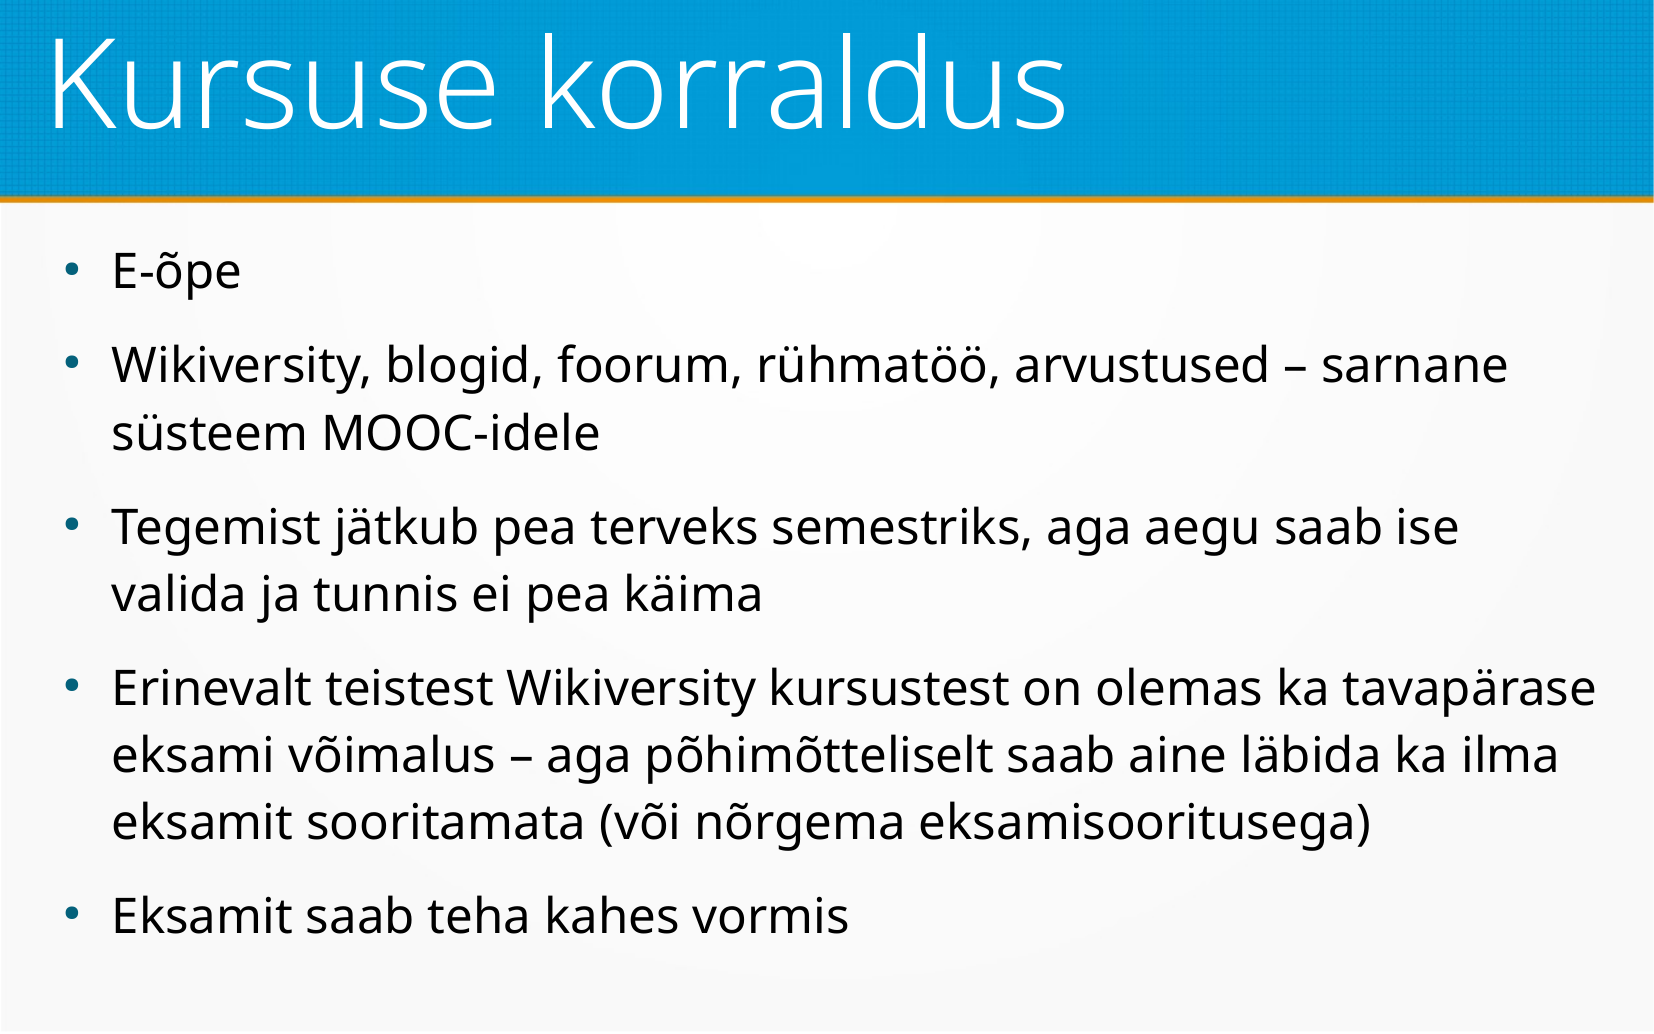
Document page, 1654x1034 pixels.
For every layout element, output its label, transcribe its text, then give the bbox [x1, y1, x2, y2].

list E-õpe Wikiversity, blogid, foorum, rühmatöö, arvustused – sarnane süsteem MOOC-idele Tegemist jätkub pea terveks semestriks, aga aegu saab ise valida ja tunnis ei pea käima Erinevalt teistest Wikiversity kursustest on olemas ka tavapärase eksami võimalus – aga põhimõtteliselt saab aine läbida ka ilma eksamit sooritamata (või nõrgema eksamisooritusega) Eksamit saab teha kahes vormis [47, 236, 1607, 1002]
title Kursuse korraldus [43, 0, 1619, 166]
picture [0, 195, 1654, 1034]
